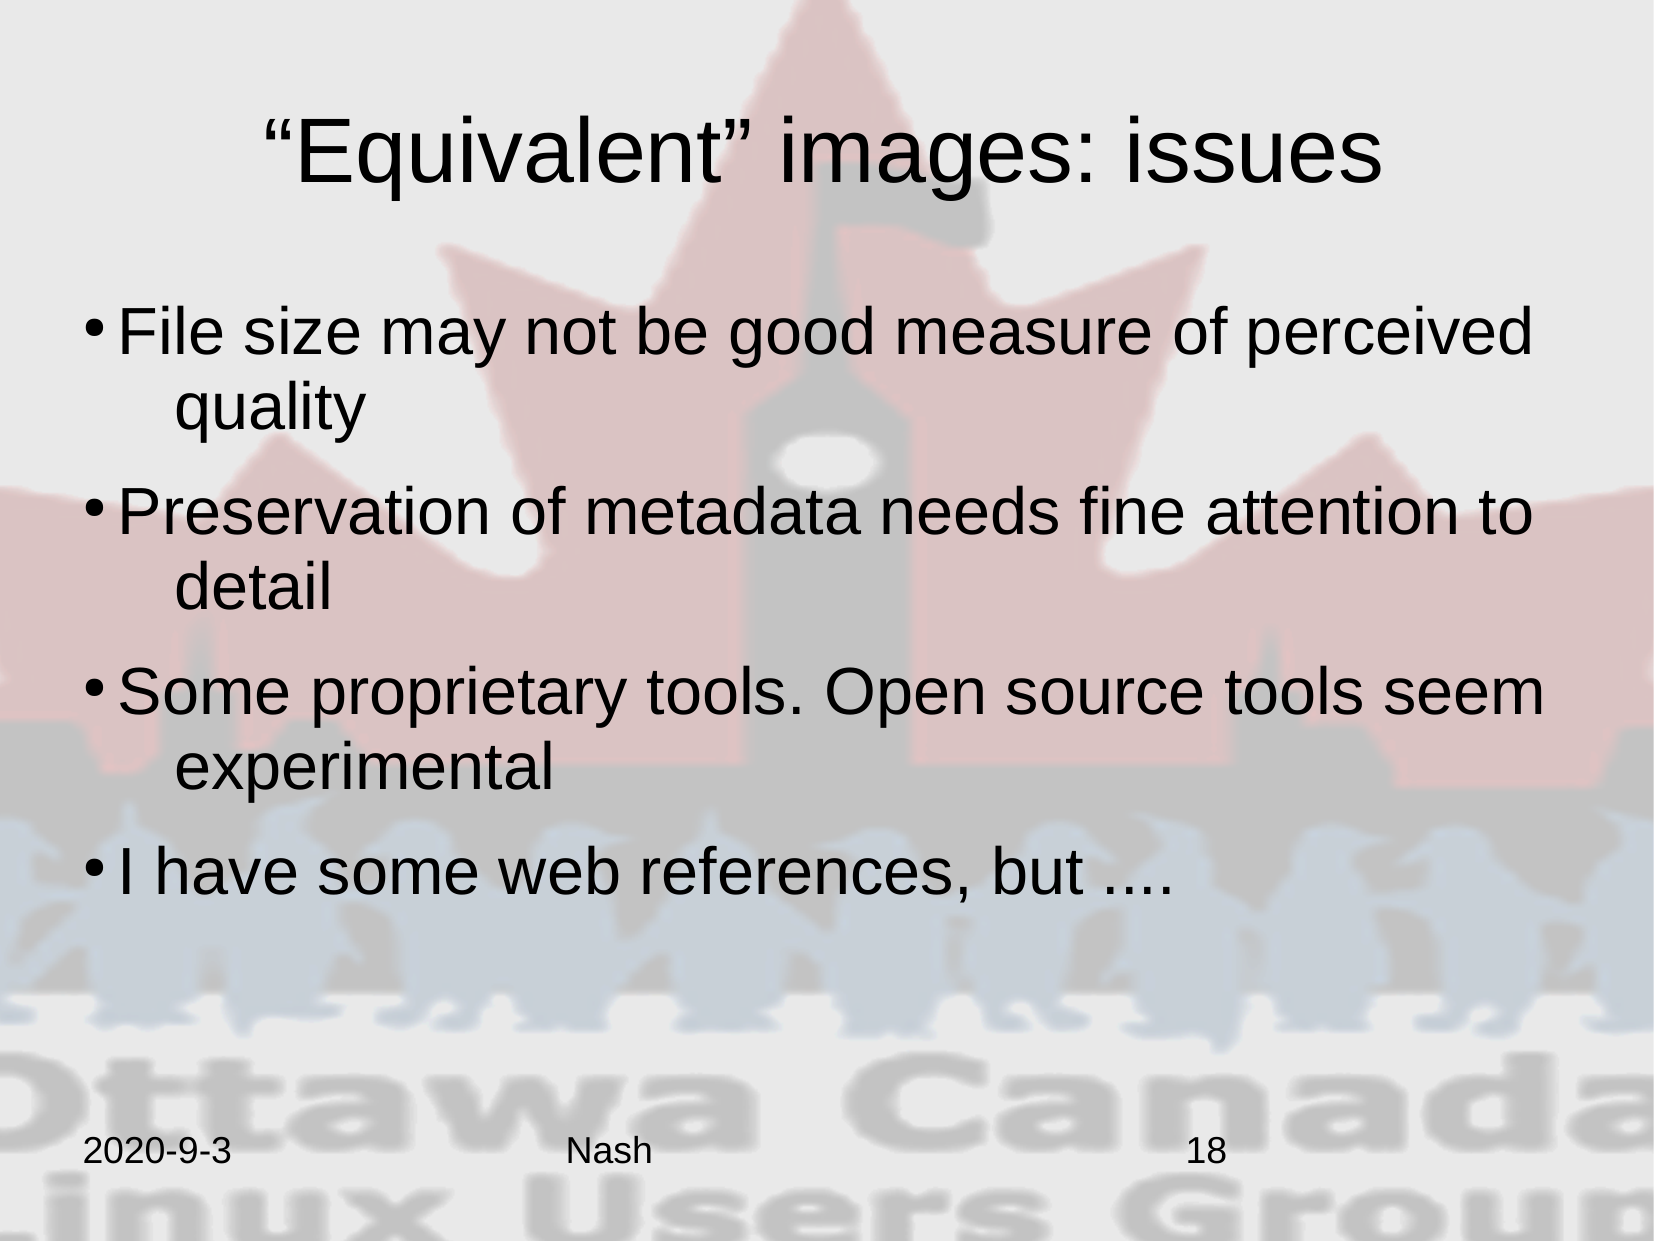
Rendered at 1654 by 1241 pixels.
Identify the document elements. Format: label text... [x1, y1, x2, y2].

title “Equivalent” images: issues [82, 49, 1568, 254]
picture [0, 0, 1654, 1241]
list File size may not be good measure of perceived quality Preservation of metadata needs fine attention to detail Some proprietary tools. Open source tools seem experimental I have some web references, but .... [82, 290, 1568, 1007]
